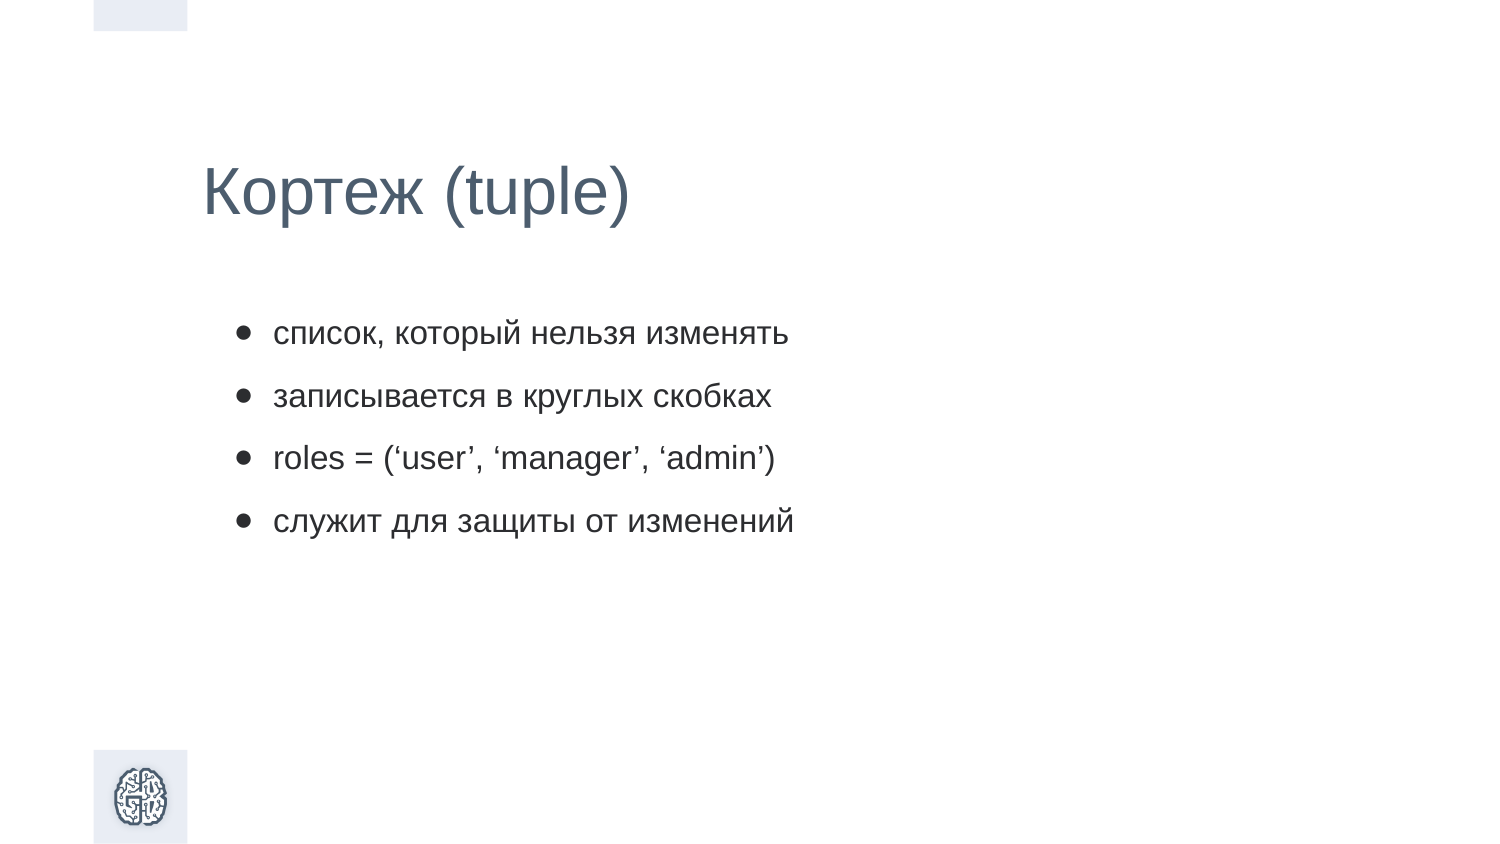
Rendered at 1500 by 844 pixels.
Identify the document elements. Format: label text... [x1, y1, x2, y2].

text_box roles = (‘user’, ‘manager’, ‘admin’) [187, 409, 1312, 472]
picture [106, 760, 175, 834]
text_box записывается в круглых скобках [187, 358, 1312, 409]
text_box список, который нельзя изменять [187, 284, 1312, 358]
text_box Кортеж (tuple) [187, 93, 1312, 282]
text_box служит для защиты от изменений [187, 472, 1312, 546]
